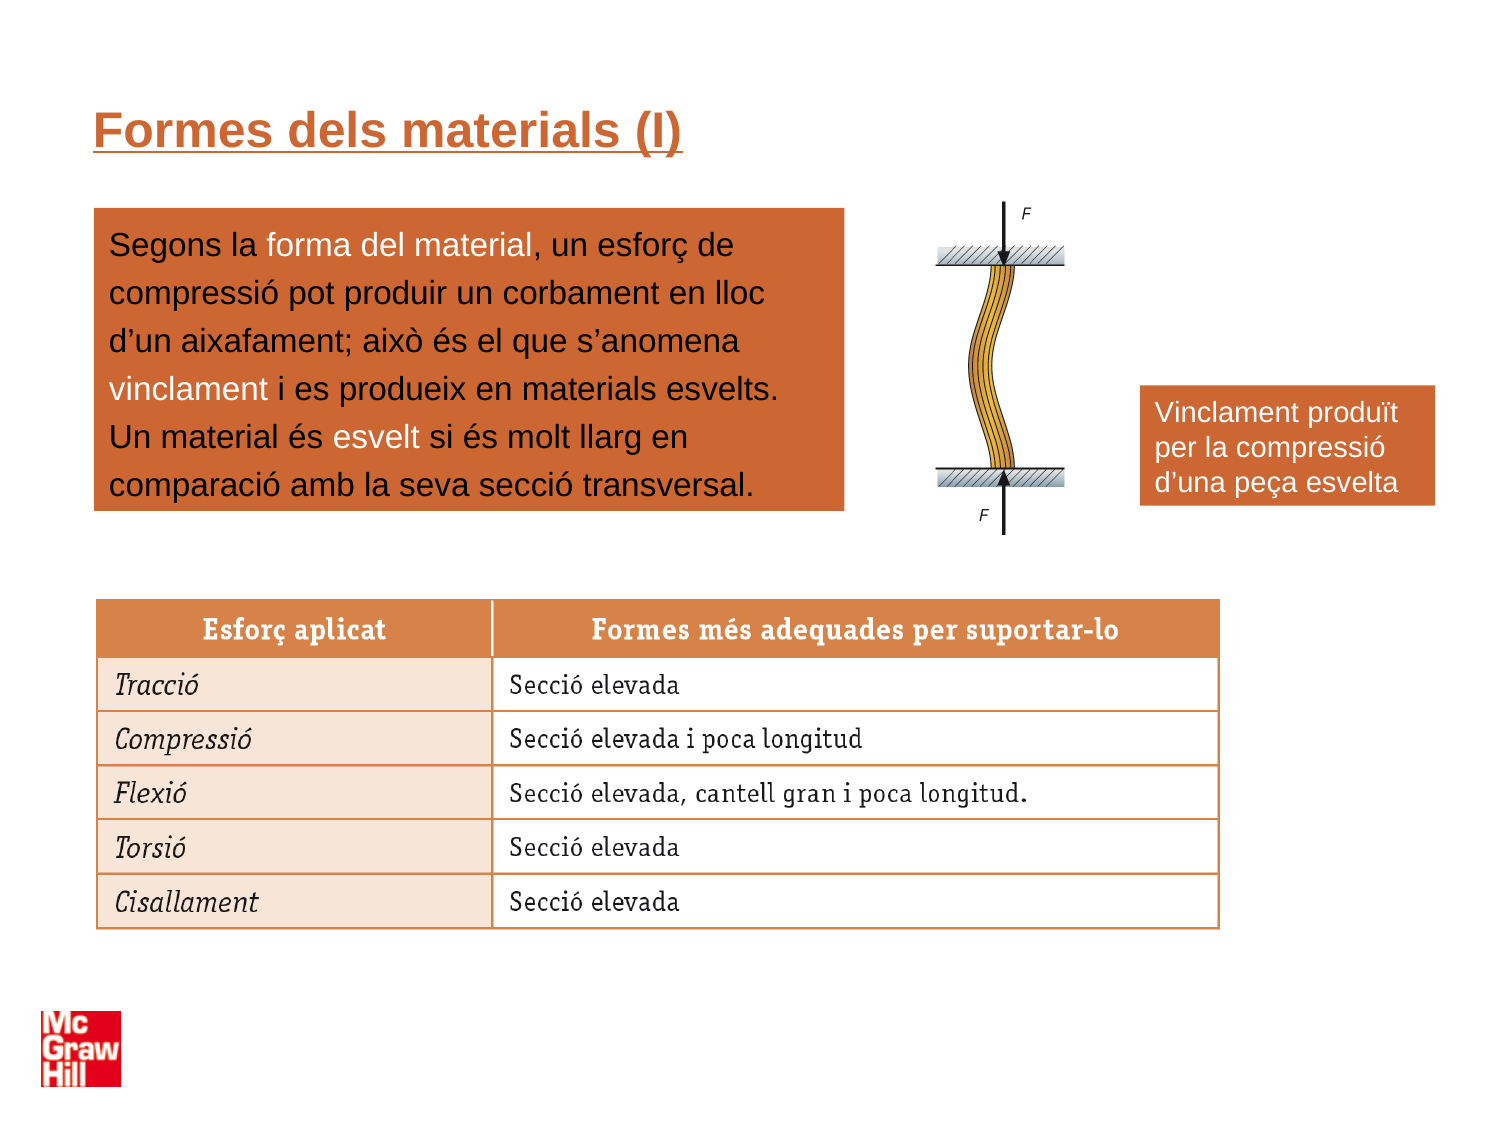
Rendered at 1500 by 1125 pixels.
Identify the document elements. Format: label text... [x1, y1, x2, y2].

picture [85, 574, 1235, 941]
chart [41, 1011, 121, 1087]
picture [873, 177, 1111, 544]
text_box Segons la forma del material, un esforç de compressió pot produir un corbament en lloc d’un aixafament; això és el que s’anomena vinclament i es produeix en materials esvelts. Un material és esvelt si és molt llarg en comparació amb la seva secció transversal. [94, 207, 845, 511]
text_box Vinclament produït per la compressió d’una peça esvelta [1139, 385, 1436, 506]
text_box Formes dels materials (I) [78, 90, 1483, 166]
